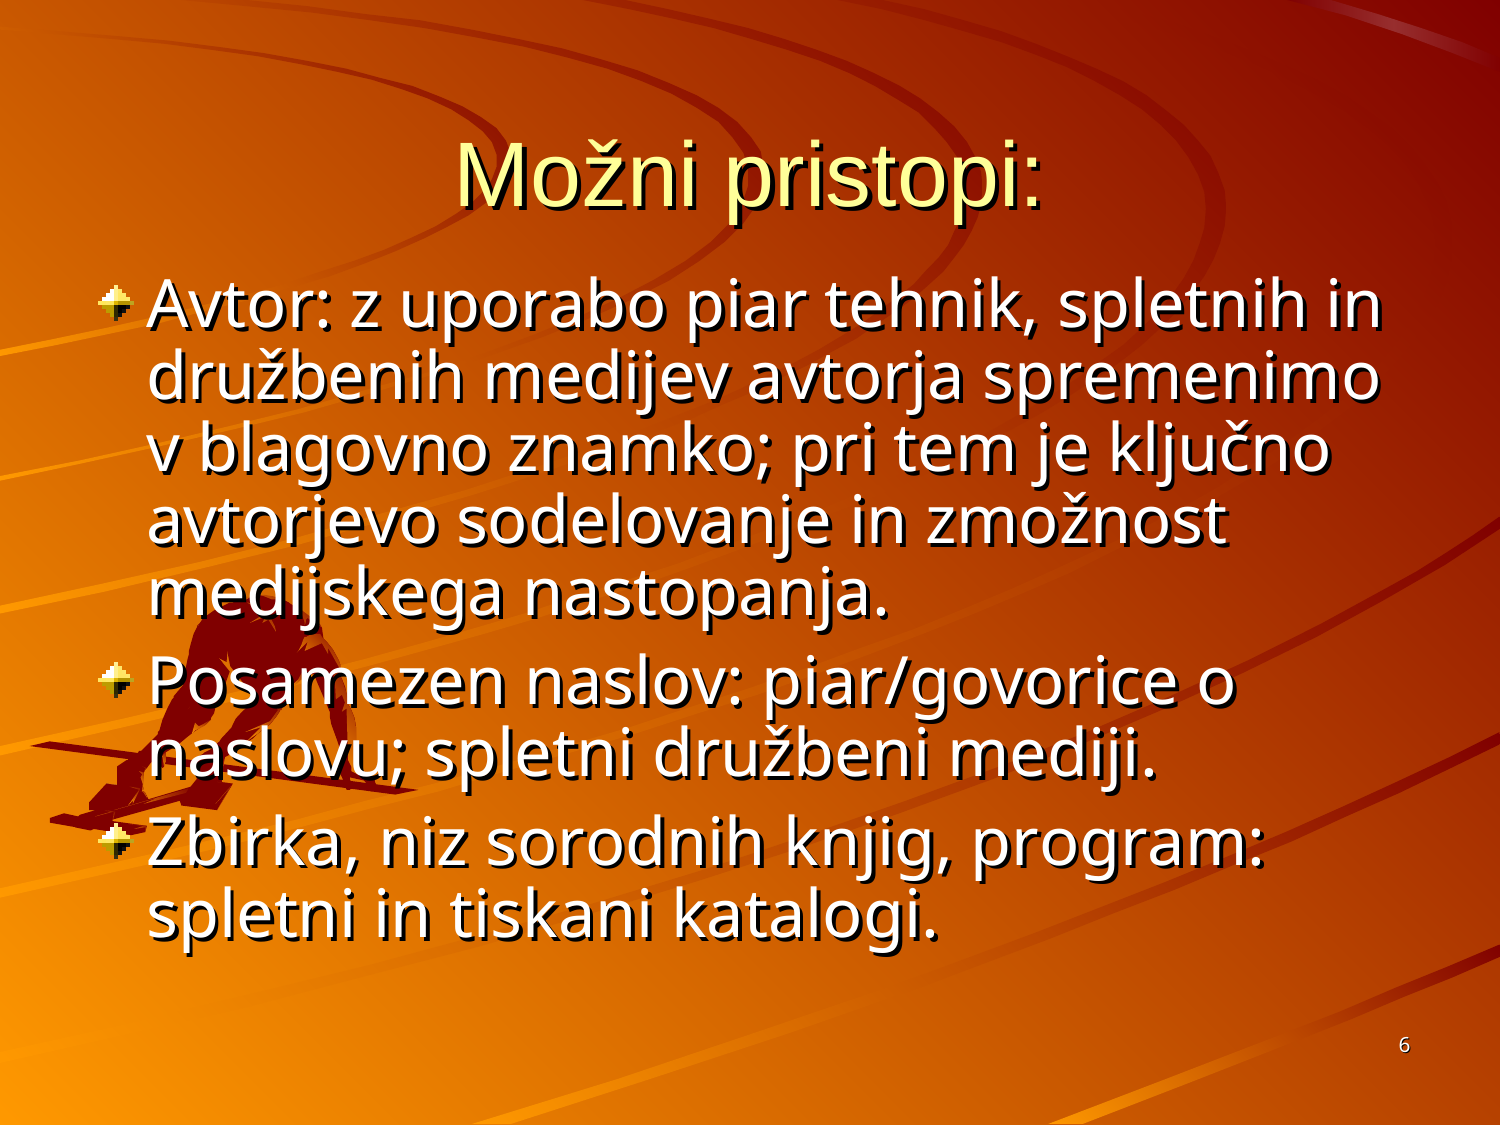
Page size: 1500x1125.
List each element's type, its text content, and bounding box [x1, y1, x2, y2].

list Avtor: z uporabo piar tehnik, spletnih in družbenih medijev avtorja spremenimo v blagovno znamko; pri tem je ključno avtorjevo sodelovanje in zmožnost medijskega nastopanja. Posamezen naslov: piar/govorice o naslovu; spletni družbeni mediji. Zbirka, niz sorodnih knjig, program: spletni in tiskani katalogi. [75, 262, 1426, 1006]
title Možni pristopi: [75, 25, 1426, 233]
text_box <number> [1074, 1024, 1426, 1100]
